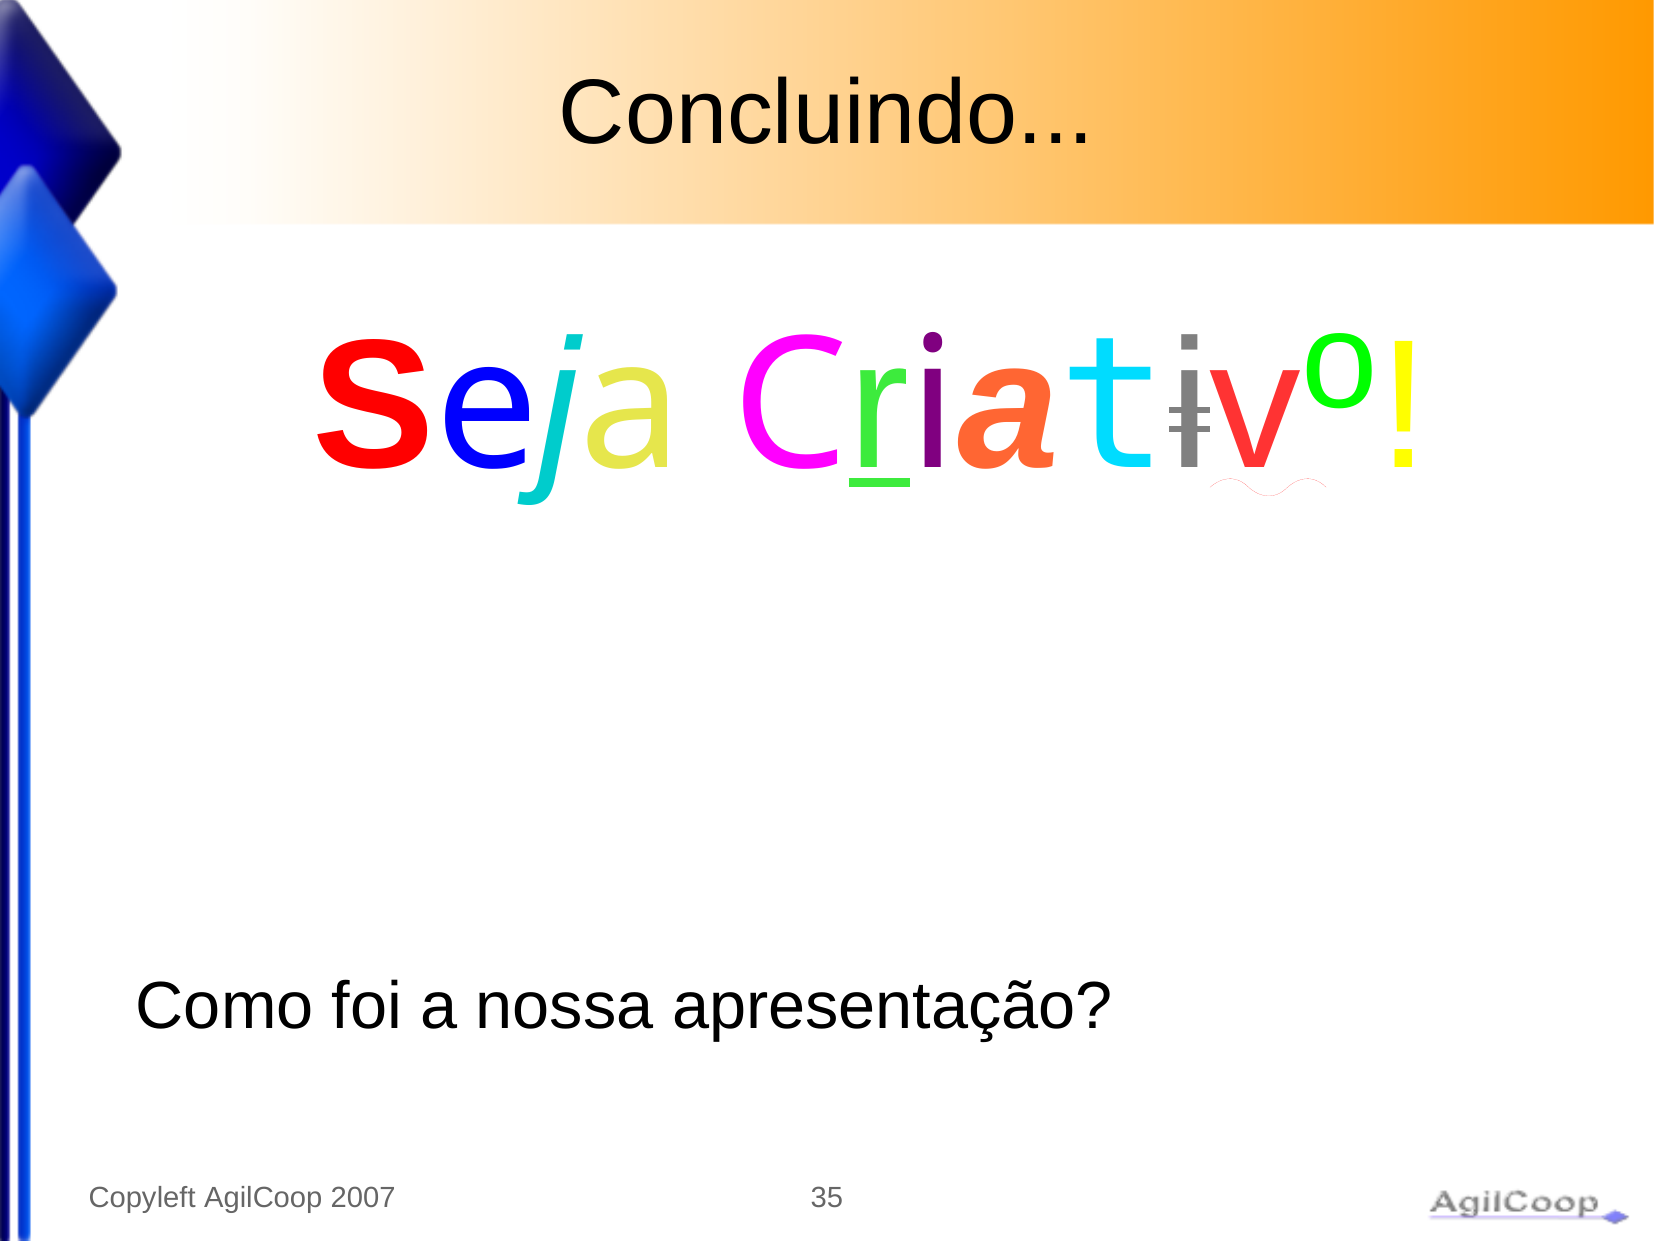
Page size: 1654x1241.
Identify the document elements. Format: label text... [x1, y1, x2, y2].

picture [0, 0, 1654, 1241]
list Seja Criativo! Como foi a nossa apresentação? [118, 271, 1607, 1123]
title Concluindo... [82, 8, 1571, 216]
